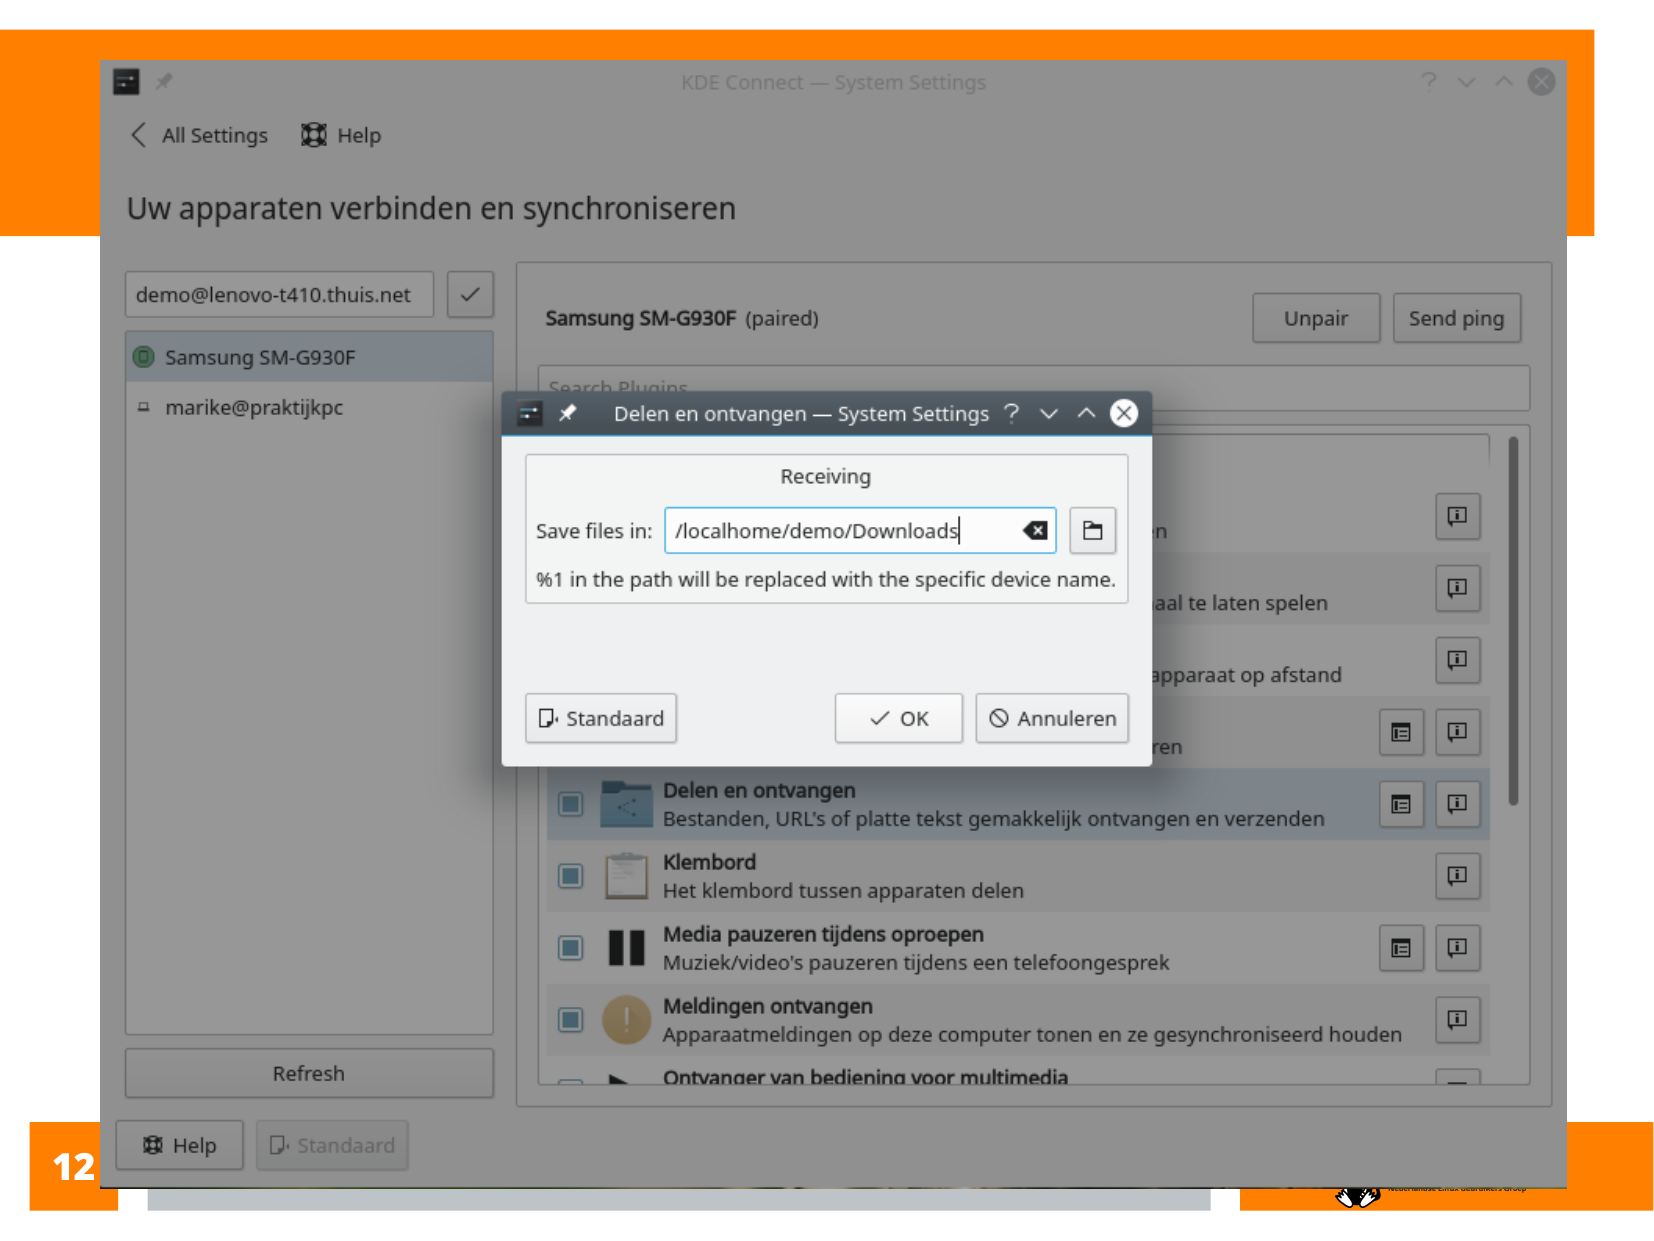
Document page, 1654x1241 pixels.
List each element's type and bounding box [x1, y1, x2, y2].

picture [100, 60, 1567, 1208]
